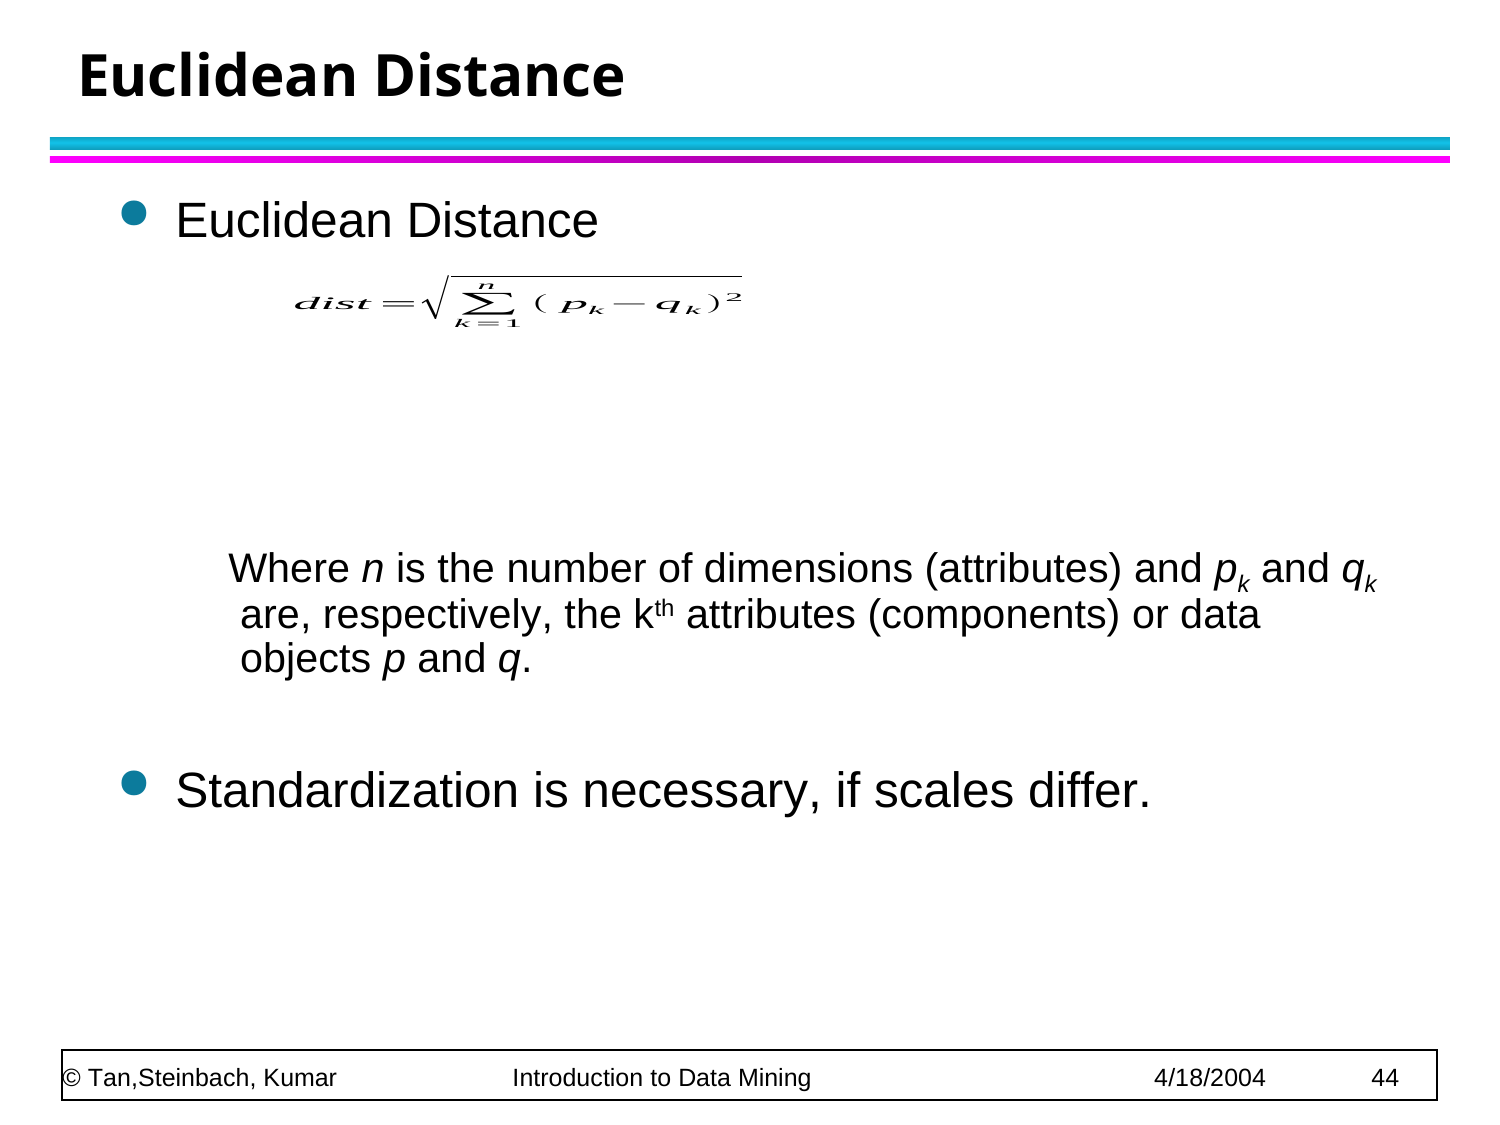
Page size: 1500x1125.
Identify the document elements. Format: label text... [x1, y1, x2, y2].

title Euclidean Distance [62, 24, 1421, 116]
list Euclidean Distance Where n is the number of dimensions (attributes) and pk and qk are, respectively, the kth attributes (components) or data objects p and q. Standardization is necessary, if scales differ. [104, 187, 1418, 833]
chart [280, 275, 913, 484]
